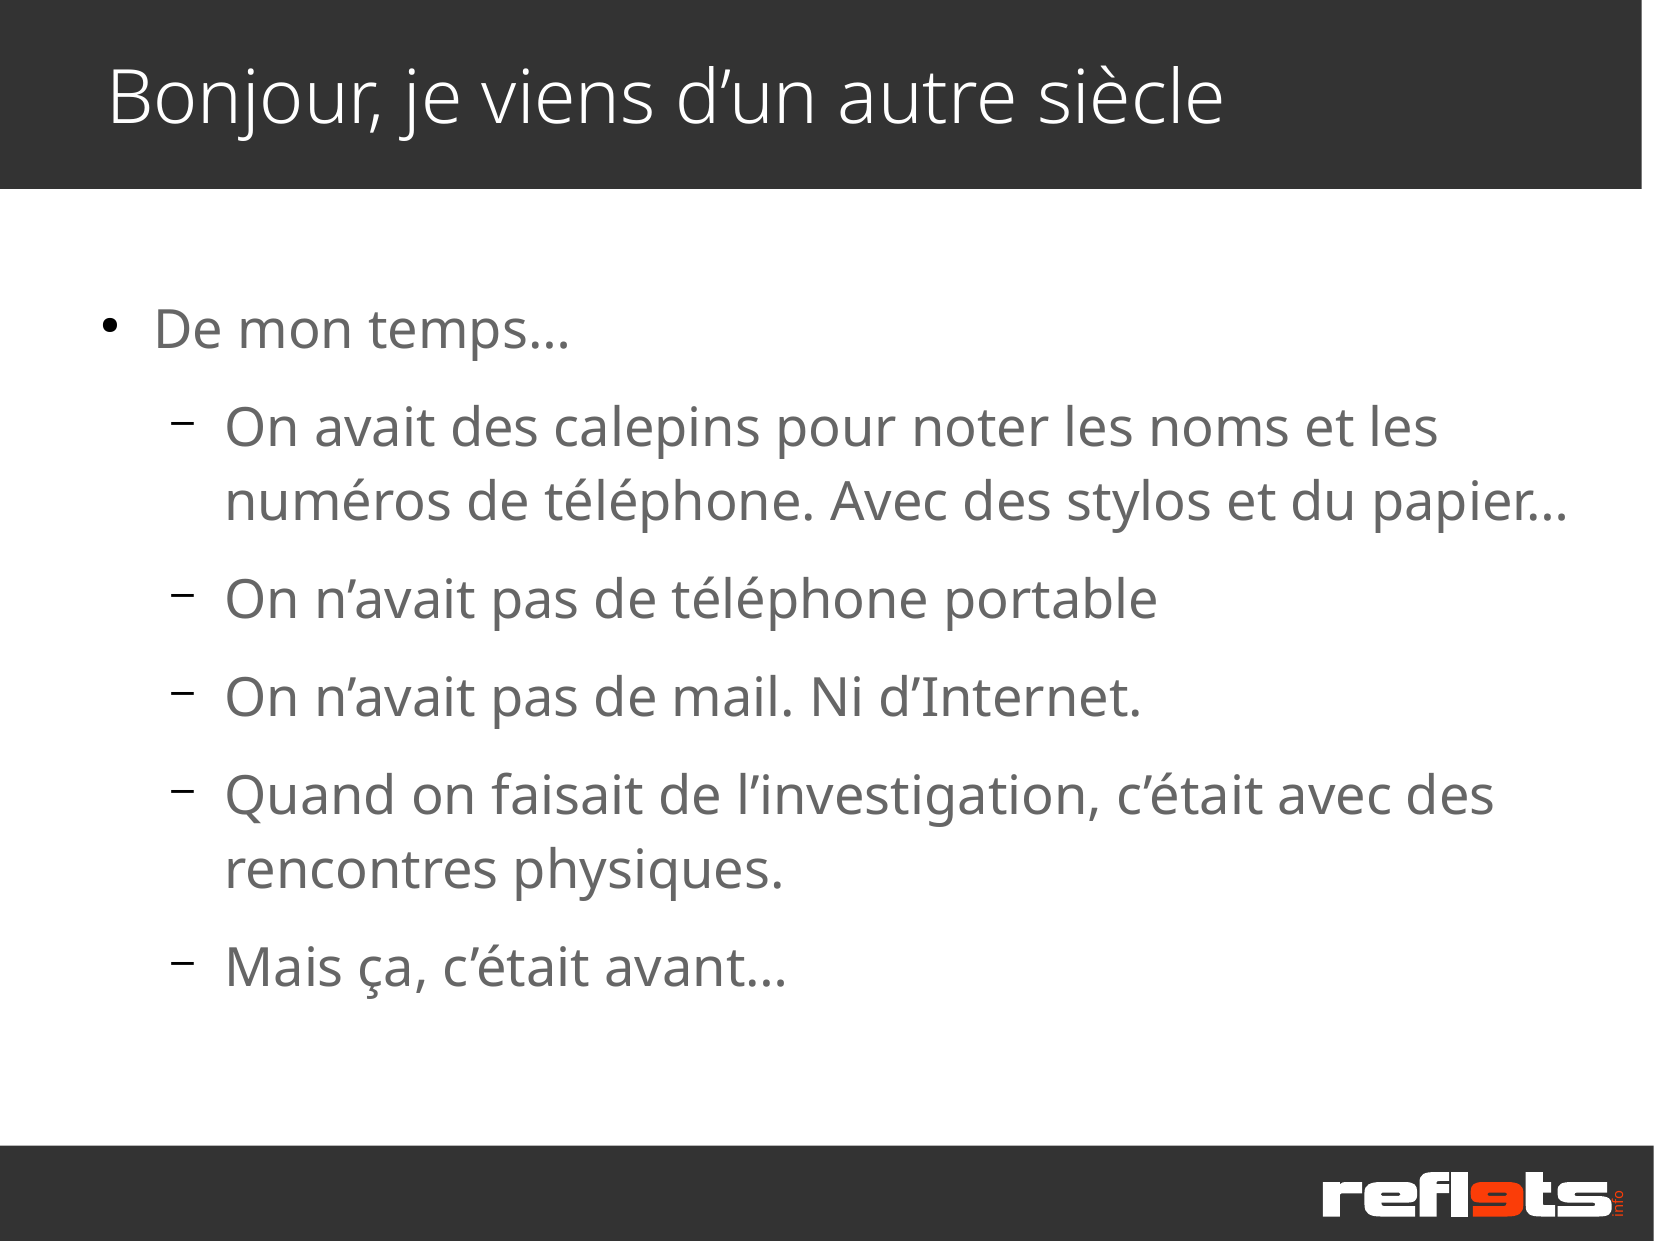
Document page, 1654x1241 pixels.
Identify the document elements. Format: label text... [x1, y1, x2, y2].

title Bonjour, je viens d’un autre siècle [0, 0, 1642, 189]
list De mon temps… On avait des calepins pour noter les noms et les numéros de téléphone. Avec des stylos et du papier… On n’avait pas de téléphone portable On n’avait pas de mail. Ni d’Internet. Quand on faisait de l’investigation, c’était avec des rencontres physiques. Mais ça, c’était avant… [82, 290, 1571, 1020]
